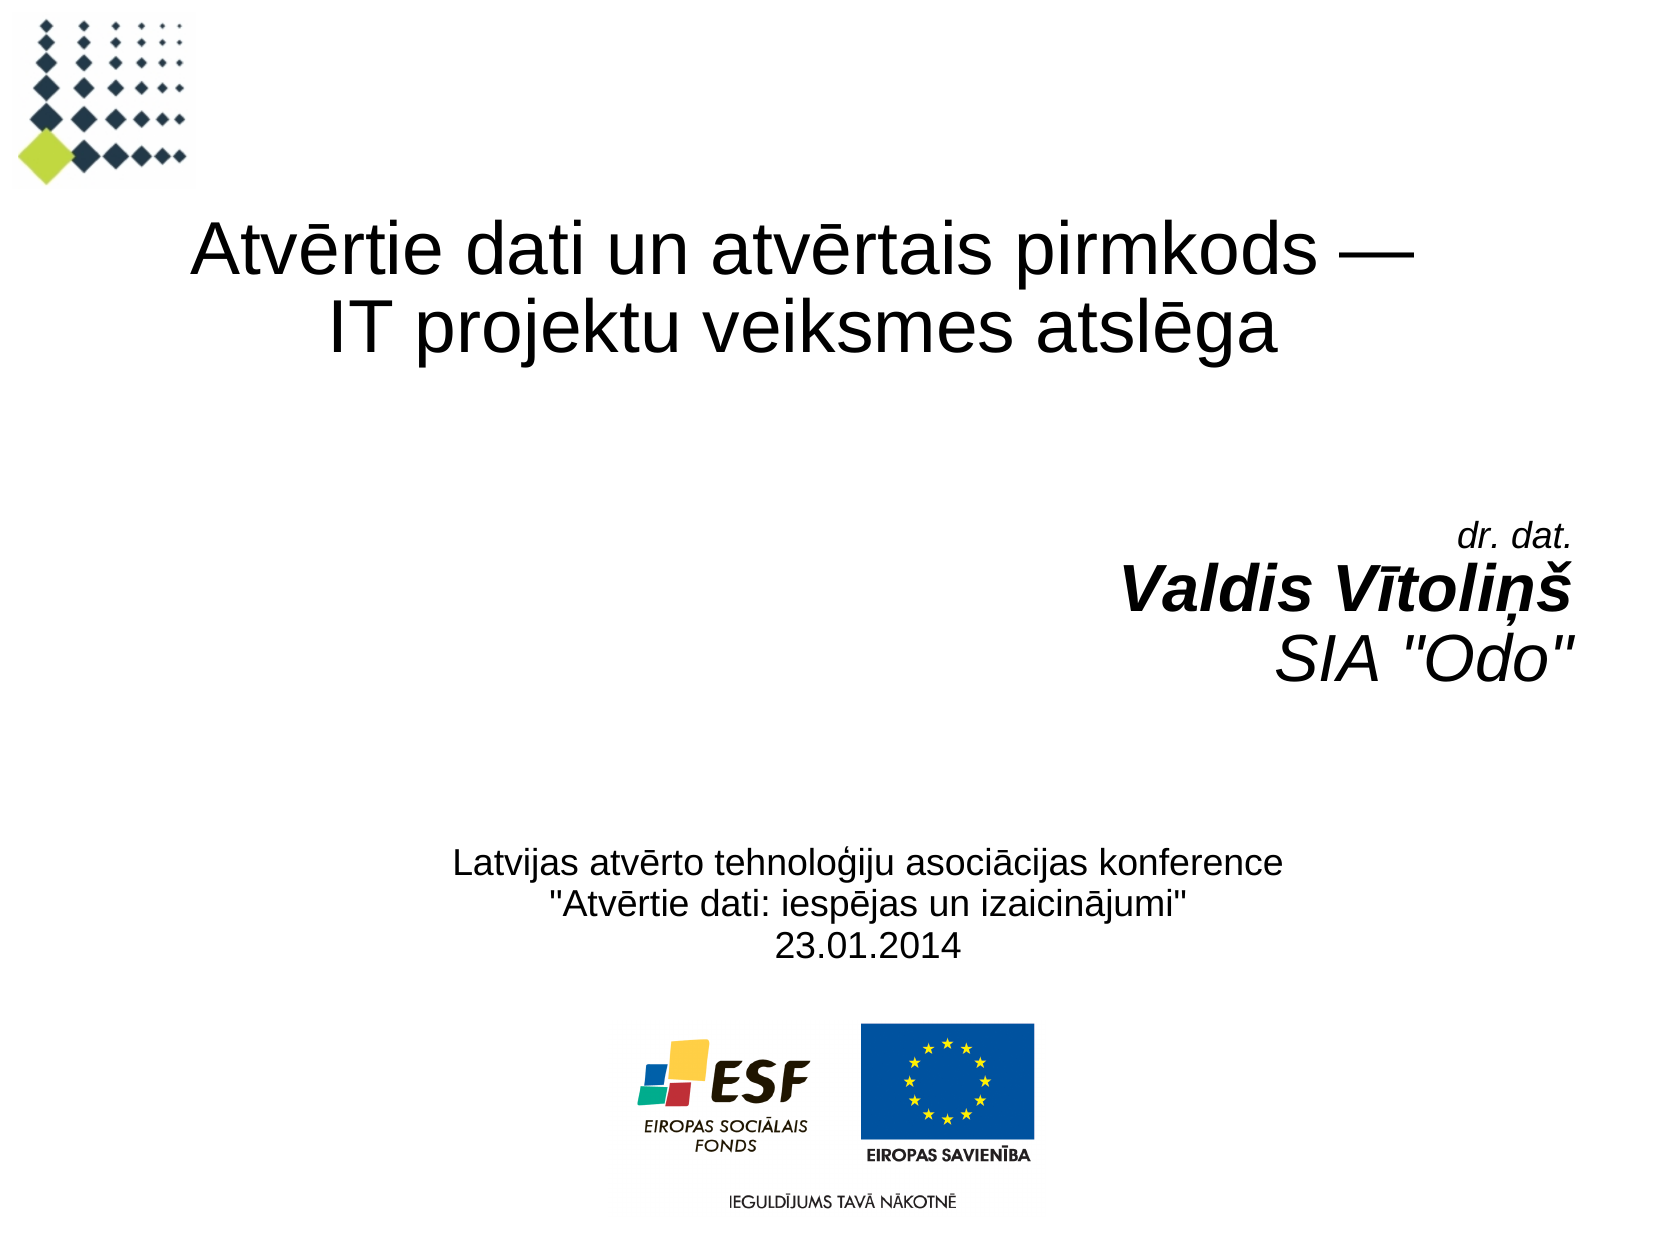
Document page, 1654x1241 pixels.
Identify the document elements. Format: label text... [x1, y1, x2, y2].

picture [608, 1020, 1046, 1217]
subtitle dr. dat. Valdis Vītoliņš SIA "Odo" [85, 515, 1574, 697]
text_box Latvijas atvērto tehnoloģiju asociācijas konference "Atvērtie dati: iespējas un izaicinājumi" 23.01.2014 [188, 834, 1548, 975]
title Atvērtie dati un atvērtais pirmkods — IT projektu veiksmes atslēga [59, 202, 1548, 455]
picture [12, 12, 196, 189]
